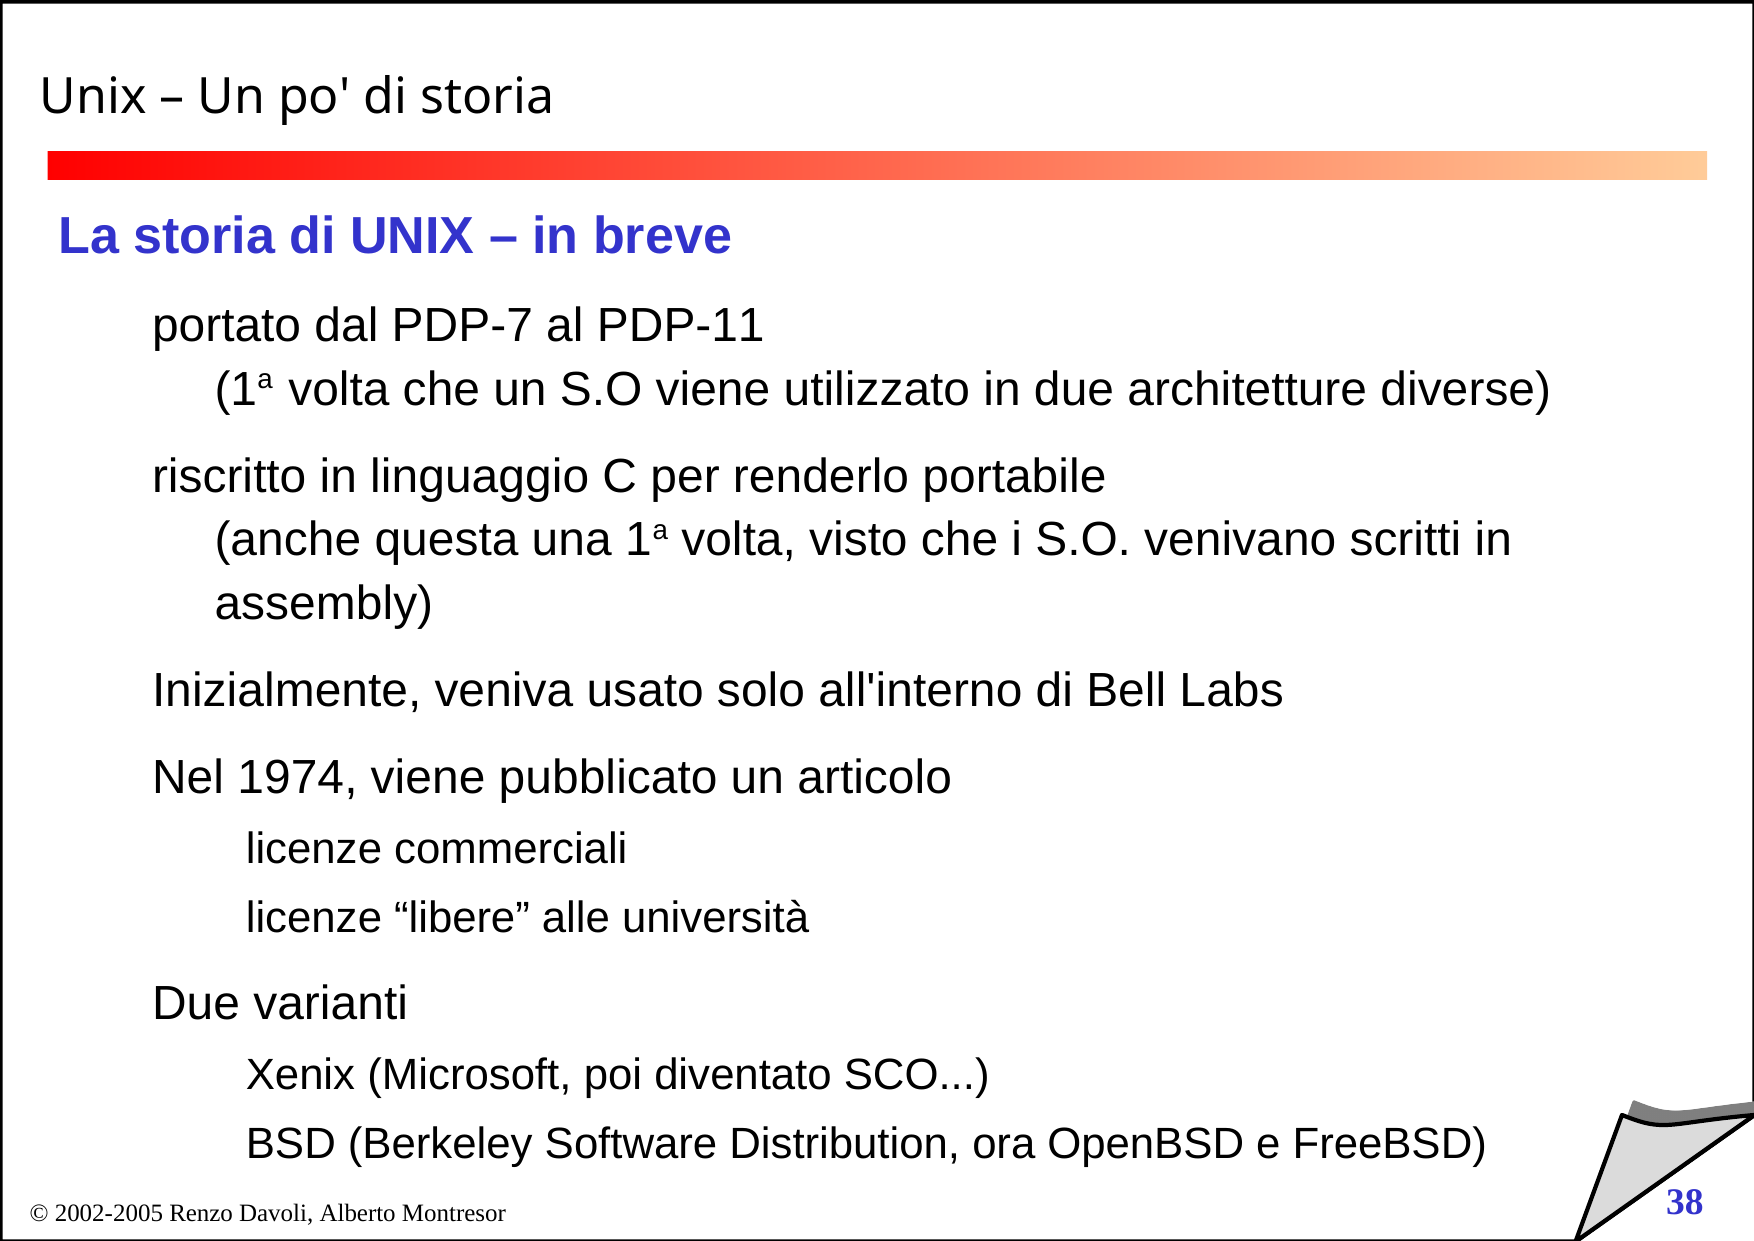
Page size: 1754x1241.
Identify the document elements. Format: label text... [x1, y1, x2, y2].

title Unix – Un po' di storia [40, 49, 1713, 144]
list La storia di UNIX – in breve portato dal PDP-7 al PDP-11 (1a volta che un S.O viene utilizzato in due architetture diverse) riscritto in linguaggio C per renderlo portabile (anche questa una 1a volta, visto che i S.O. venivano scritti in assembly) Inizialmente, veniva usato solo all'interno di Bell Labs Nel 1974, viene pubblicato un articolo licenze commerciali licenze “libere” alle università Due varianti Xenix (Microsoft, poi diventato SCO...) BSD (Berkeley Software Distribution, ora OpenBSD e FreeBSD) [58, 206, 1696, 1181]
